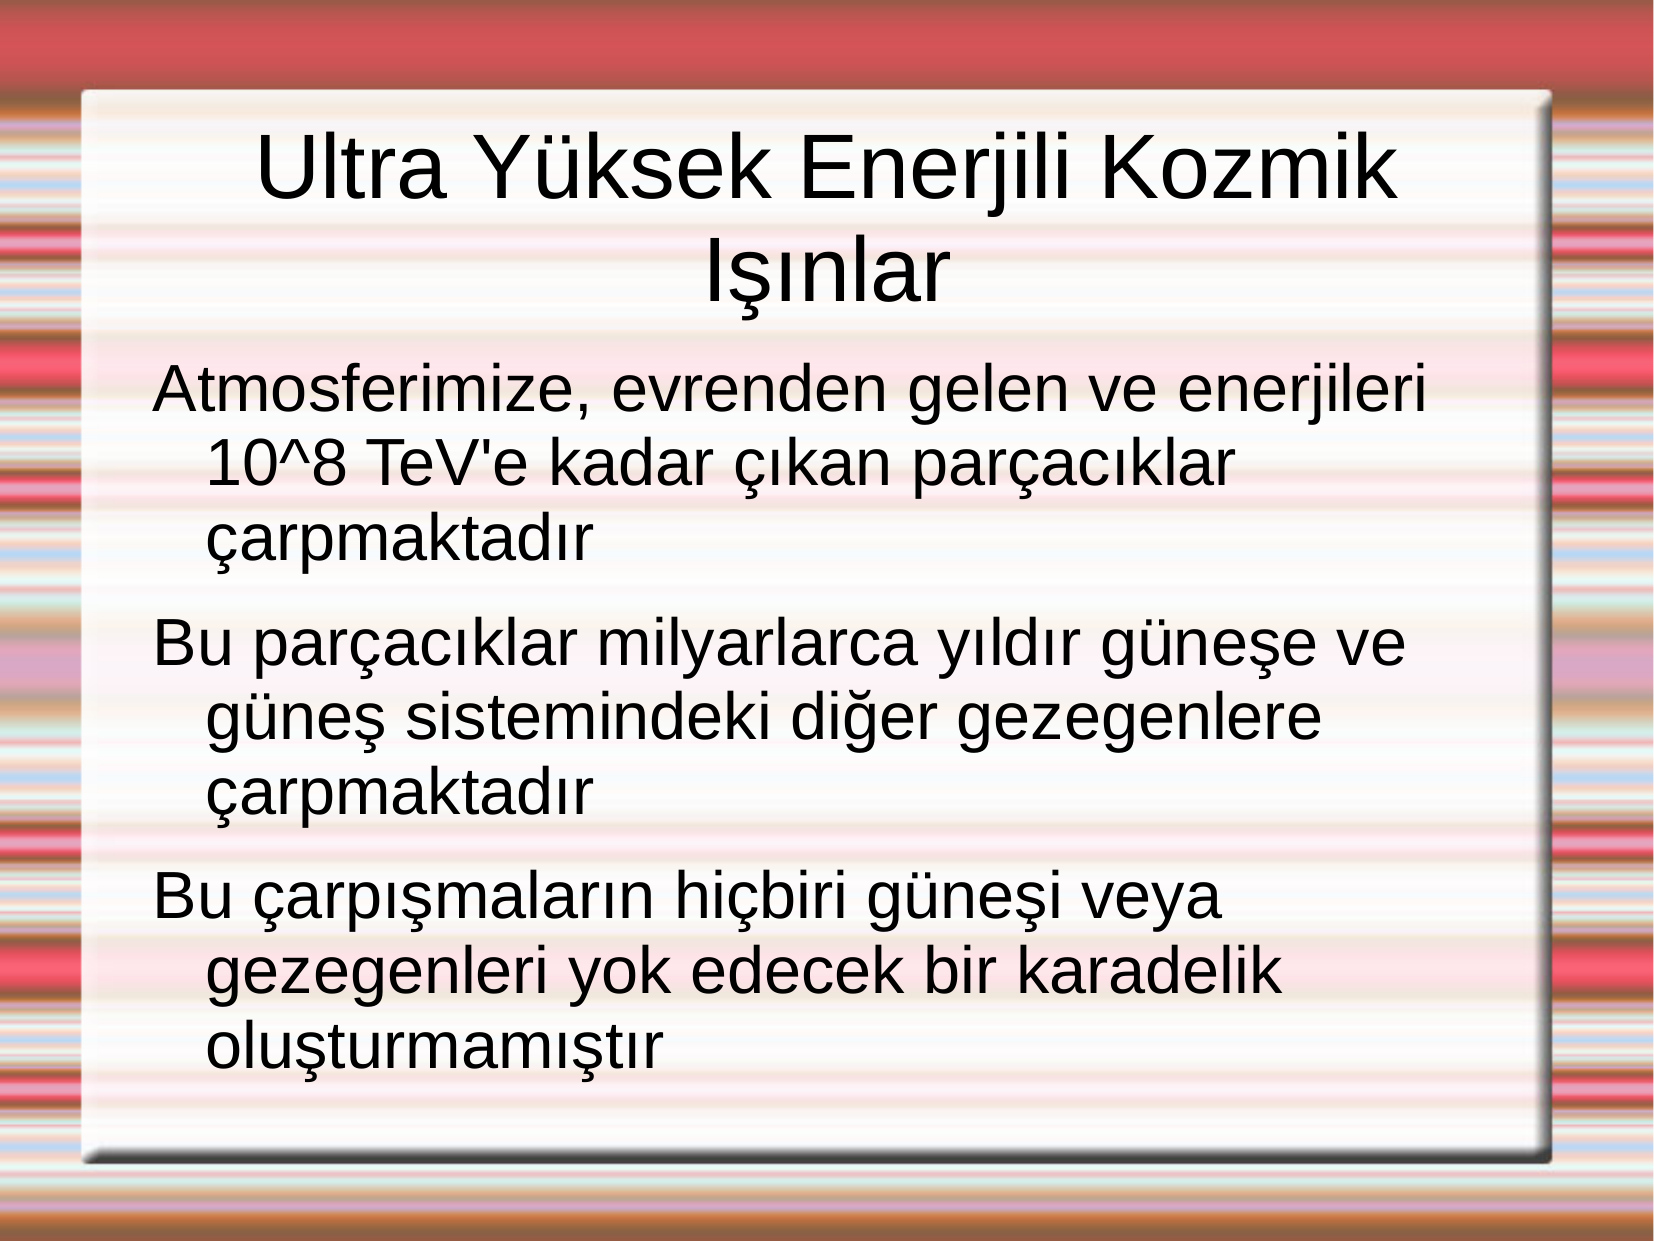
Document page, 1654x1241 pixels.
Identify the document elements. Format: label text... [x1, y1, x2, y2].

title Ultra Yüksek Enerjili Kozmik Işınlar [121, 112, 1534, 324]
list Atmosferimize, evrenden gelen ve enerjileri 10^8 TeV'e kadar çıkan parçacıklar çarpmaktadır Bu parçacıklar milyarlarca yıldır güneşe ve güneş sistemindeki diğer gezegenlere çarpmaktadır Bu çarpışmaların hiçbiri güneşi veya gezegenleri yok edecek bir karadelik oluşturmamıştır [134, 350, 1516, 1205]
picture [0, 0, 1654, 1241]
